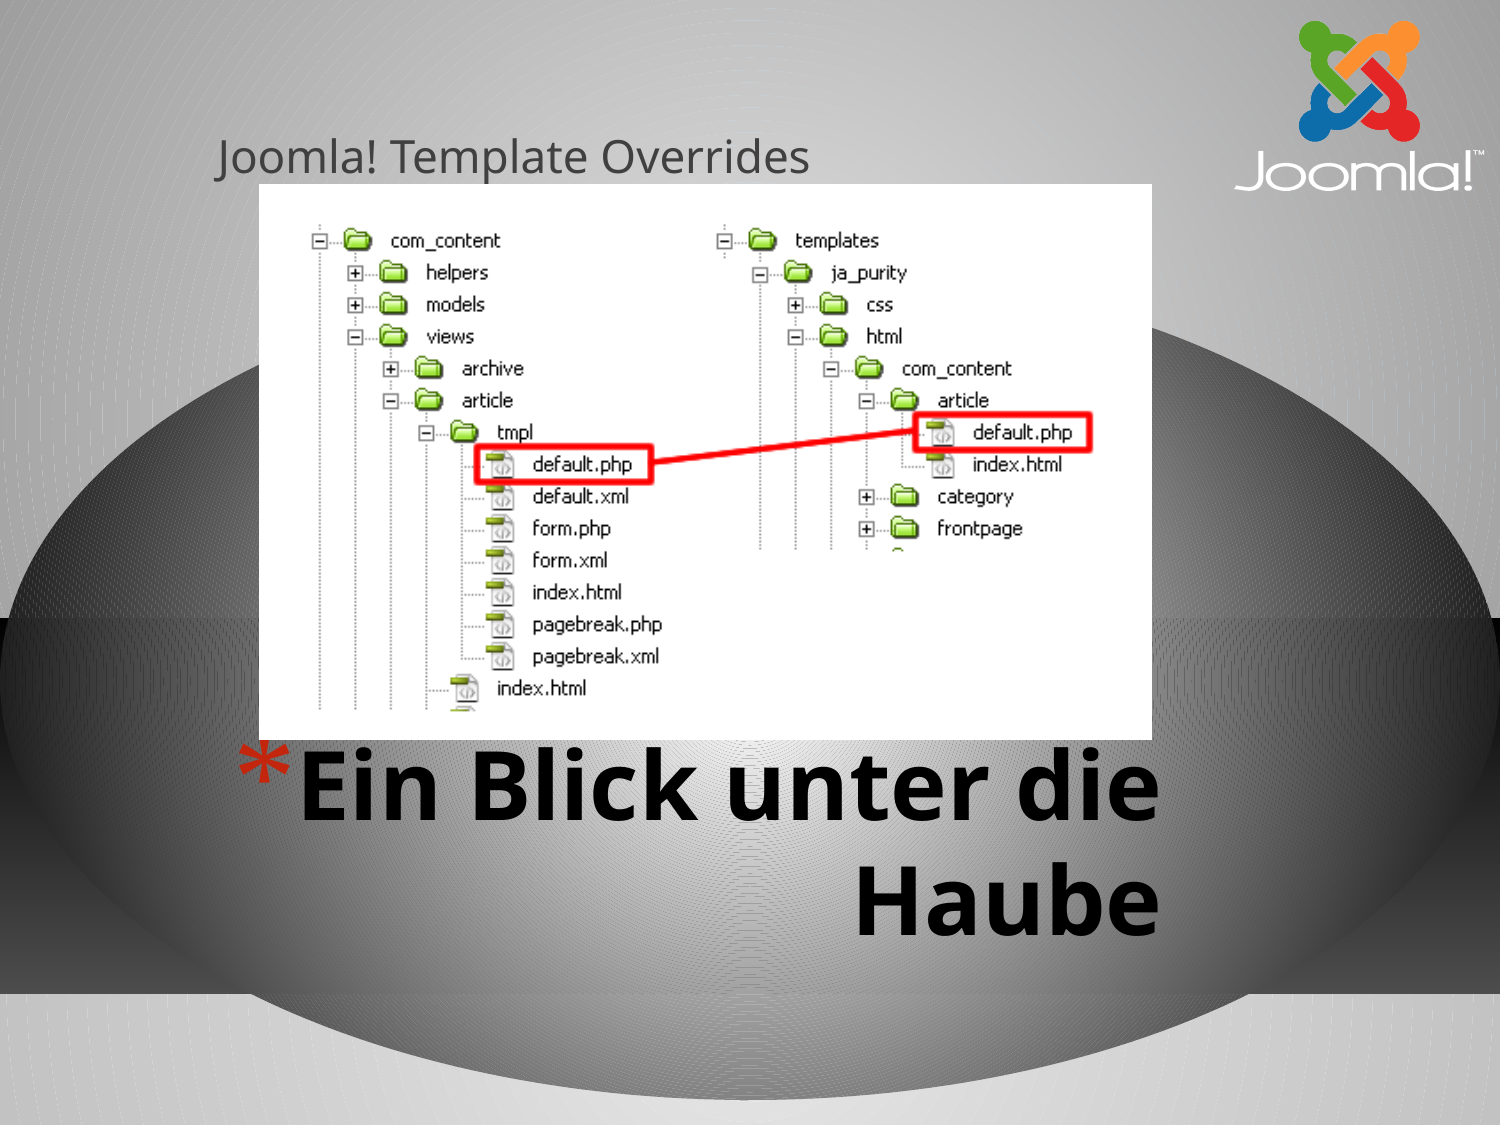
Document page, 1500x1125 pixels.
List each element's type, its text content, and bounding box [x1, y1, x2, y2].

title Ein Blick unter die Haube [123, 717, 1363, 905]
list Joomla! Template Overrides [187, 120, 1238, 691]
picture [259, 184, 1152, 740]
